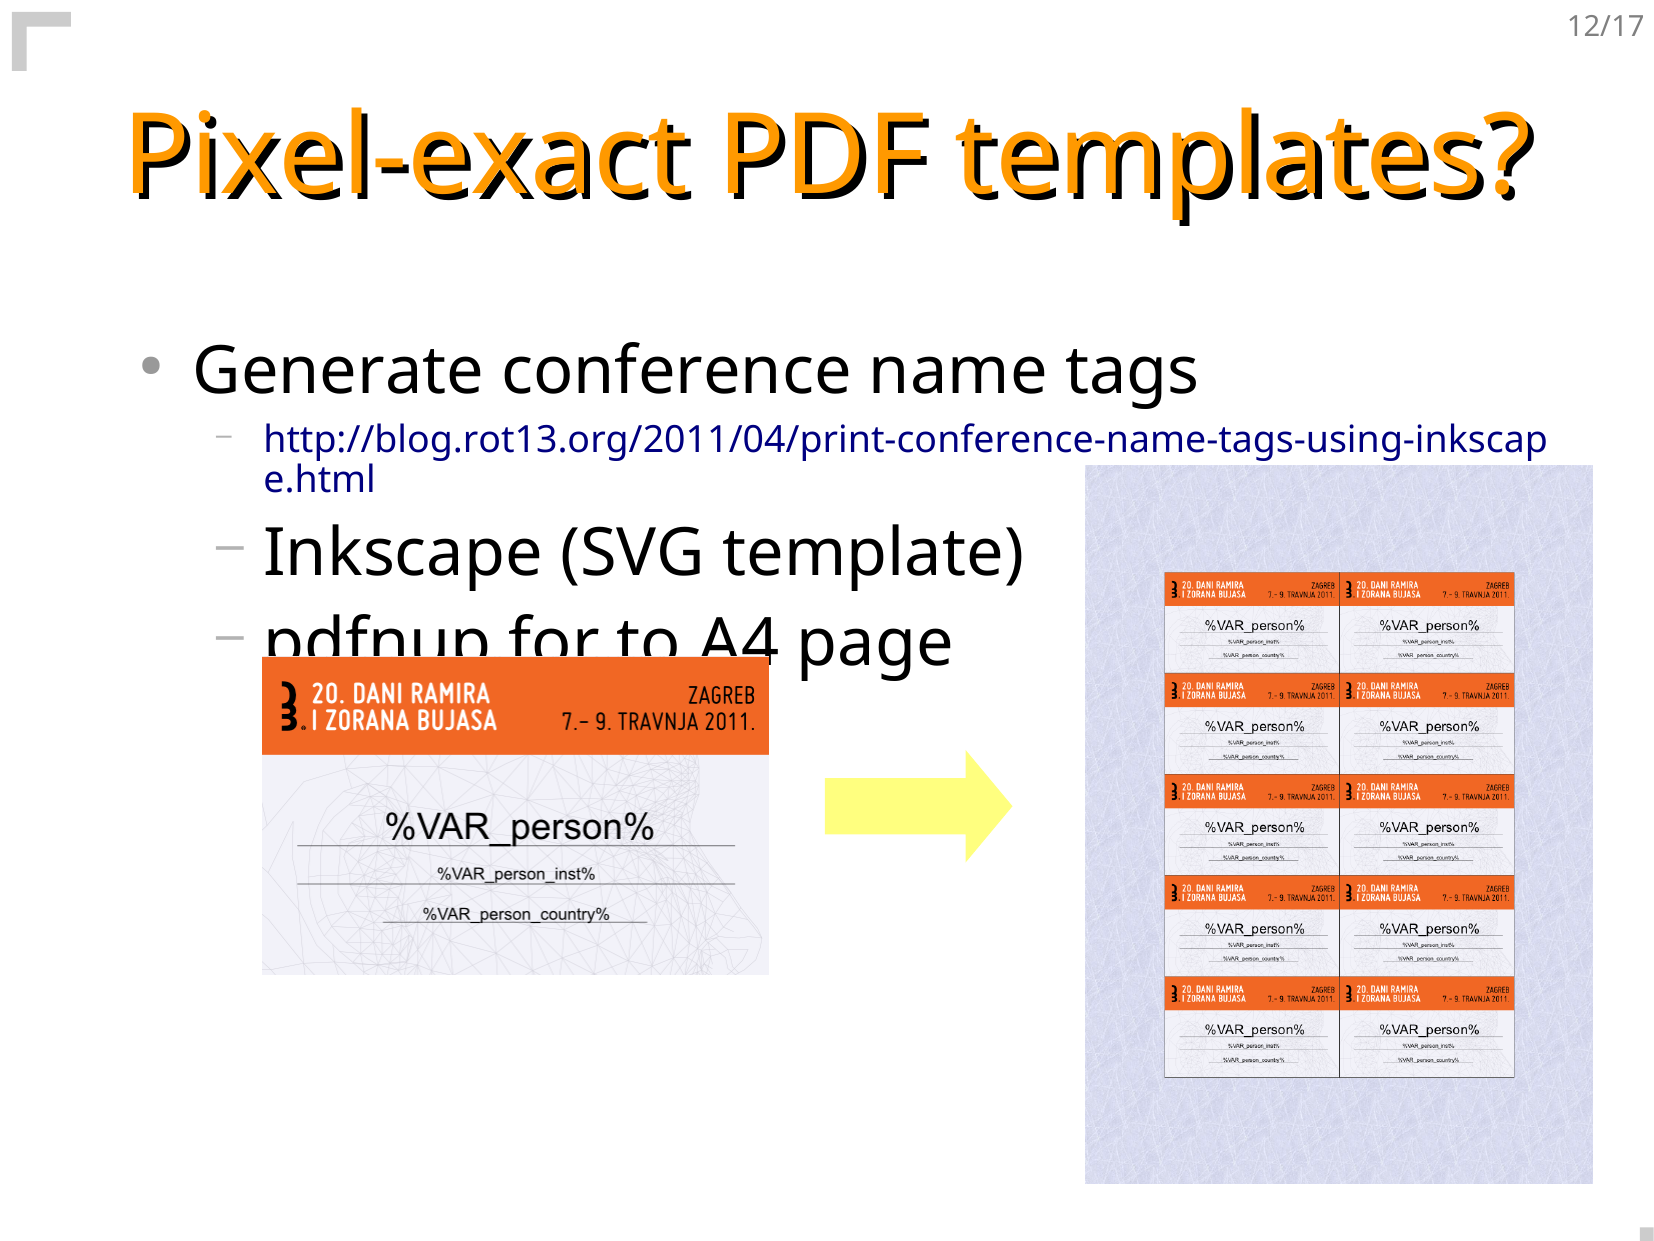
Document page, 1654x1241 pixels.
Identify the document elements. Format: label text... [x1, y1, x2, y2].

title Pixel-exact PDF templates? [121, 46, 1534, 254]
picture [262, 656, 769, 976]
picture [1085, 465, 1593, 1184]
text_box [824, 749, 1013, 863]
list Generate conference name tags http://blog.rot13.org/2011/04/print-conference-name-tags-using-inkscape.html Inkscape (SVG template) pdfnup for to A4 page [121, 322, 1561, 1132]
